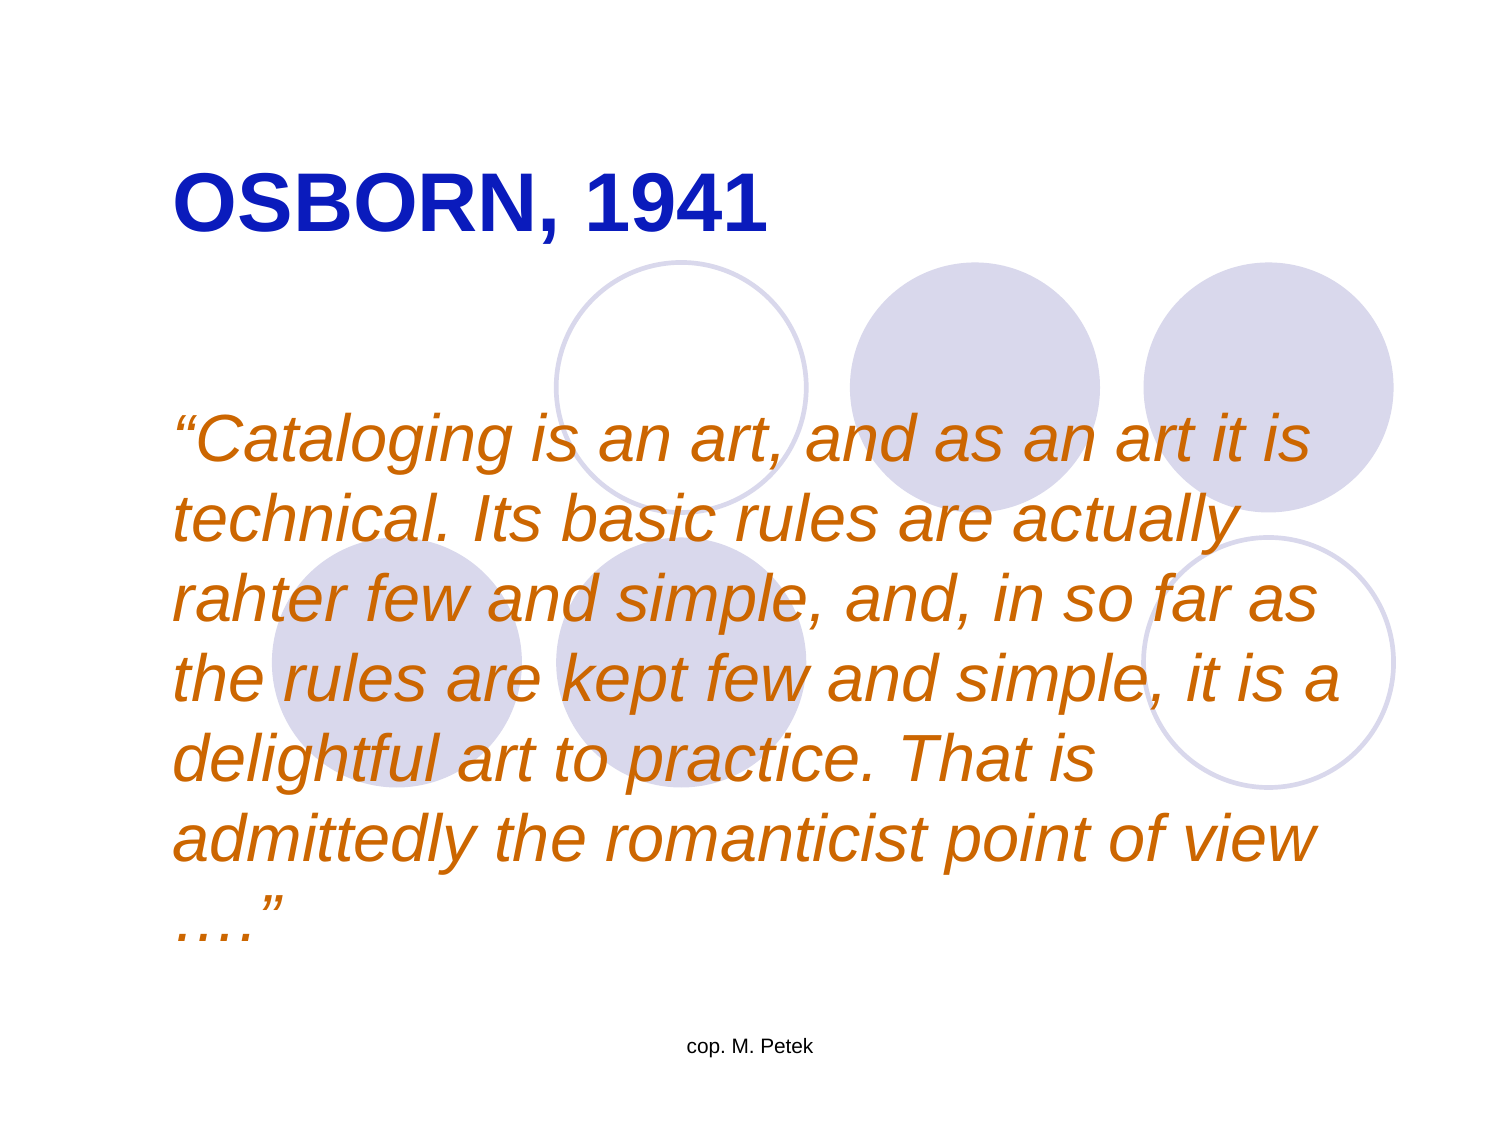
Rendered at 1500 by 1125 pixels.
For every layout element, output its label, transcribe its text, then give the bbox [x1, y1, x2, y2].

title OSBORN, 1941 [157, 99, 1433, 256]
subtitle “Cataloging is an art, and as an art it is technical. Its basic rules are actually rahter few and simple, and, in so far as the rules are kept few and simple, it is a delightful art to practice. That is admittedly the romanticist point of view ….” [157, 290, 1375, 1094]
